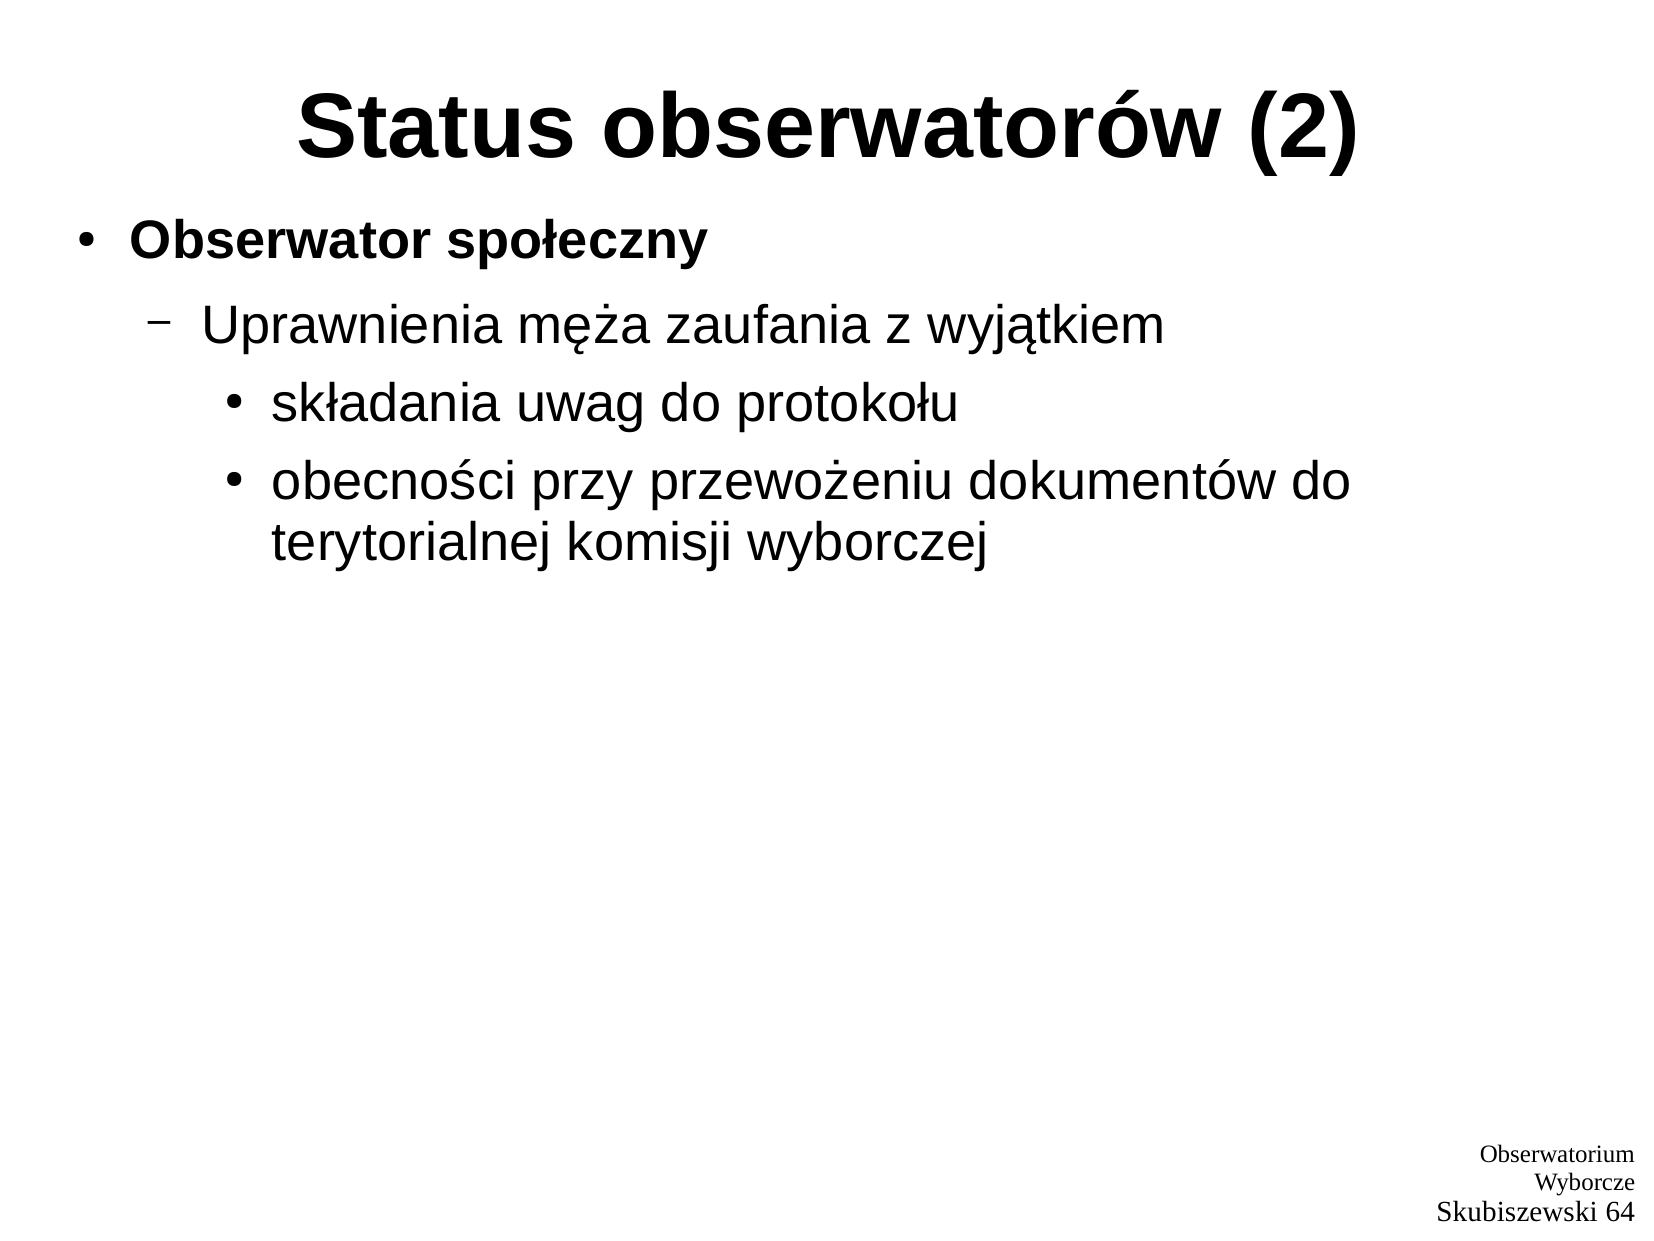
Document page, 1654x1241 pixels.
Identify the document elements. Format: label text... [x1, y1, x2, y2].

list Obserwator społeczny Uprawnienia męża zaufania z wyjątkiem składania uwag do protokołu obecności przy przewożeniu dokumentów do terytorialnej komisji wyborczej [59, 210, 1612, 1207]
title Status obserwatorów (2) [84, 75, 1573, 210]
